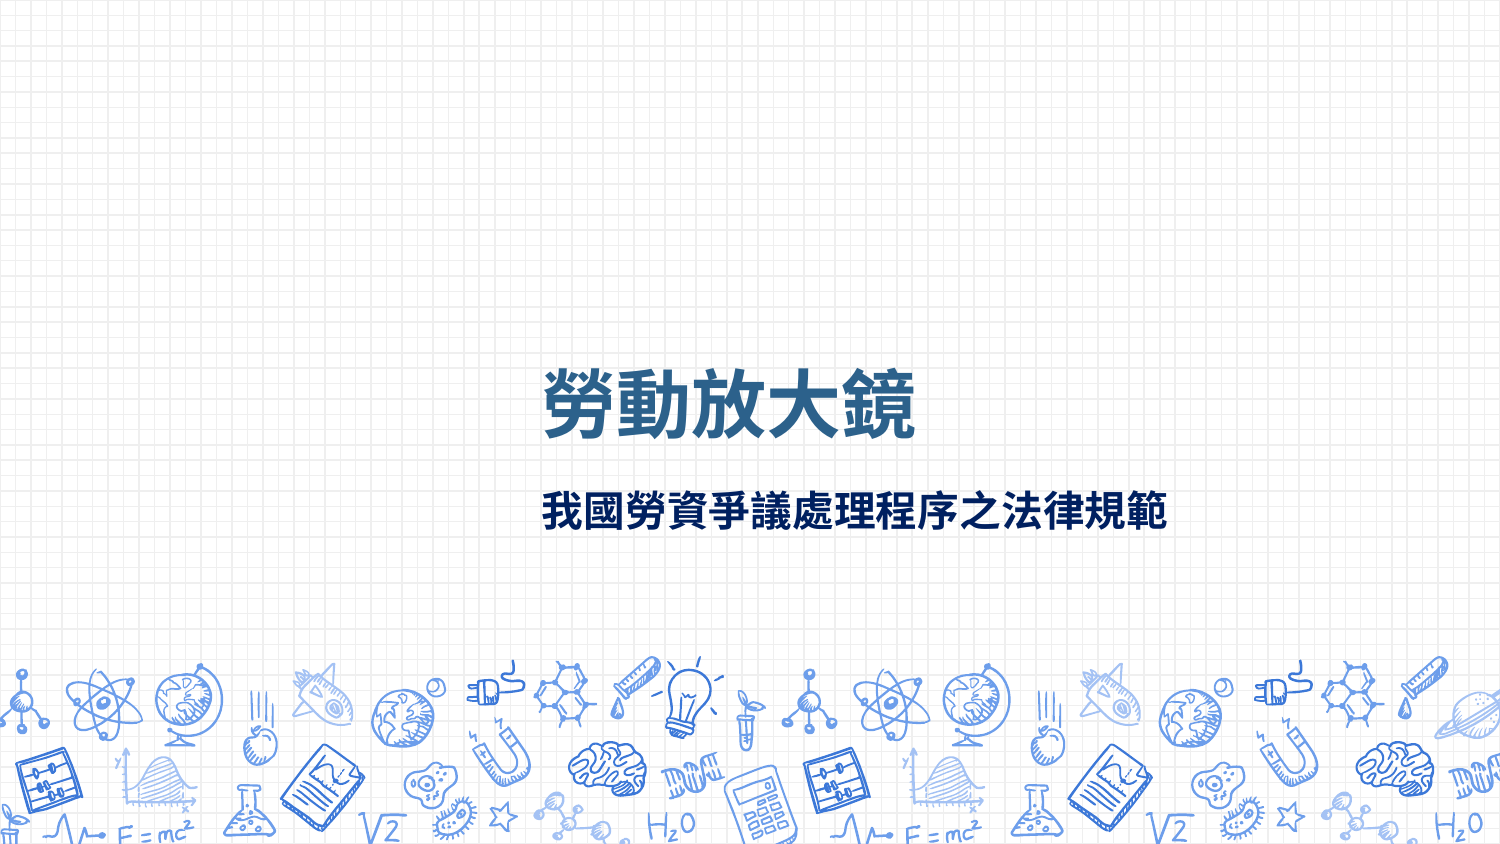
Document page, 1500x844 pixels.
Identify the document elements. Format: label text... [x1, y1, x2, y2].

subtitle 我國勞資爭議處理程序之法律規範 [526, 469, 1397, 599]
title 勞動放大鏡 [526, 272, 1397, 463]
